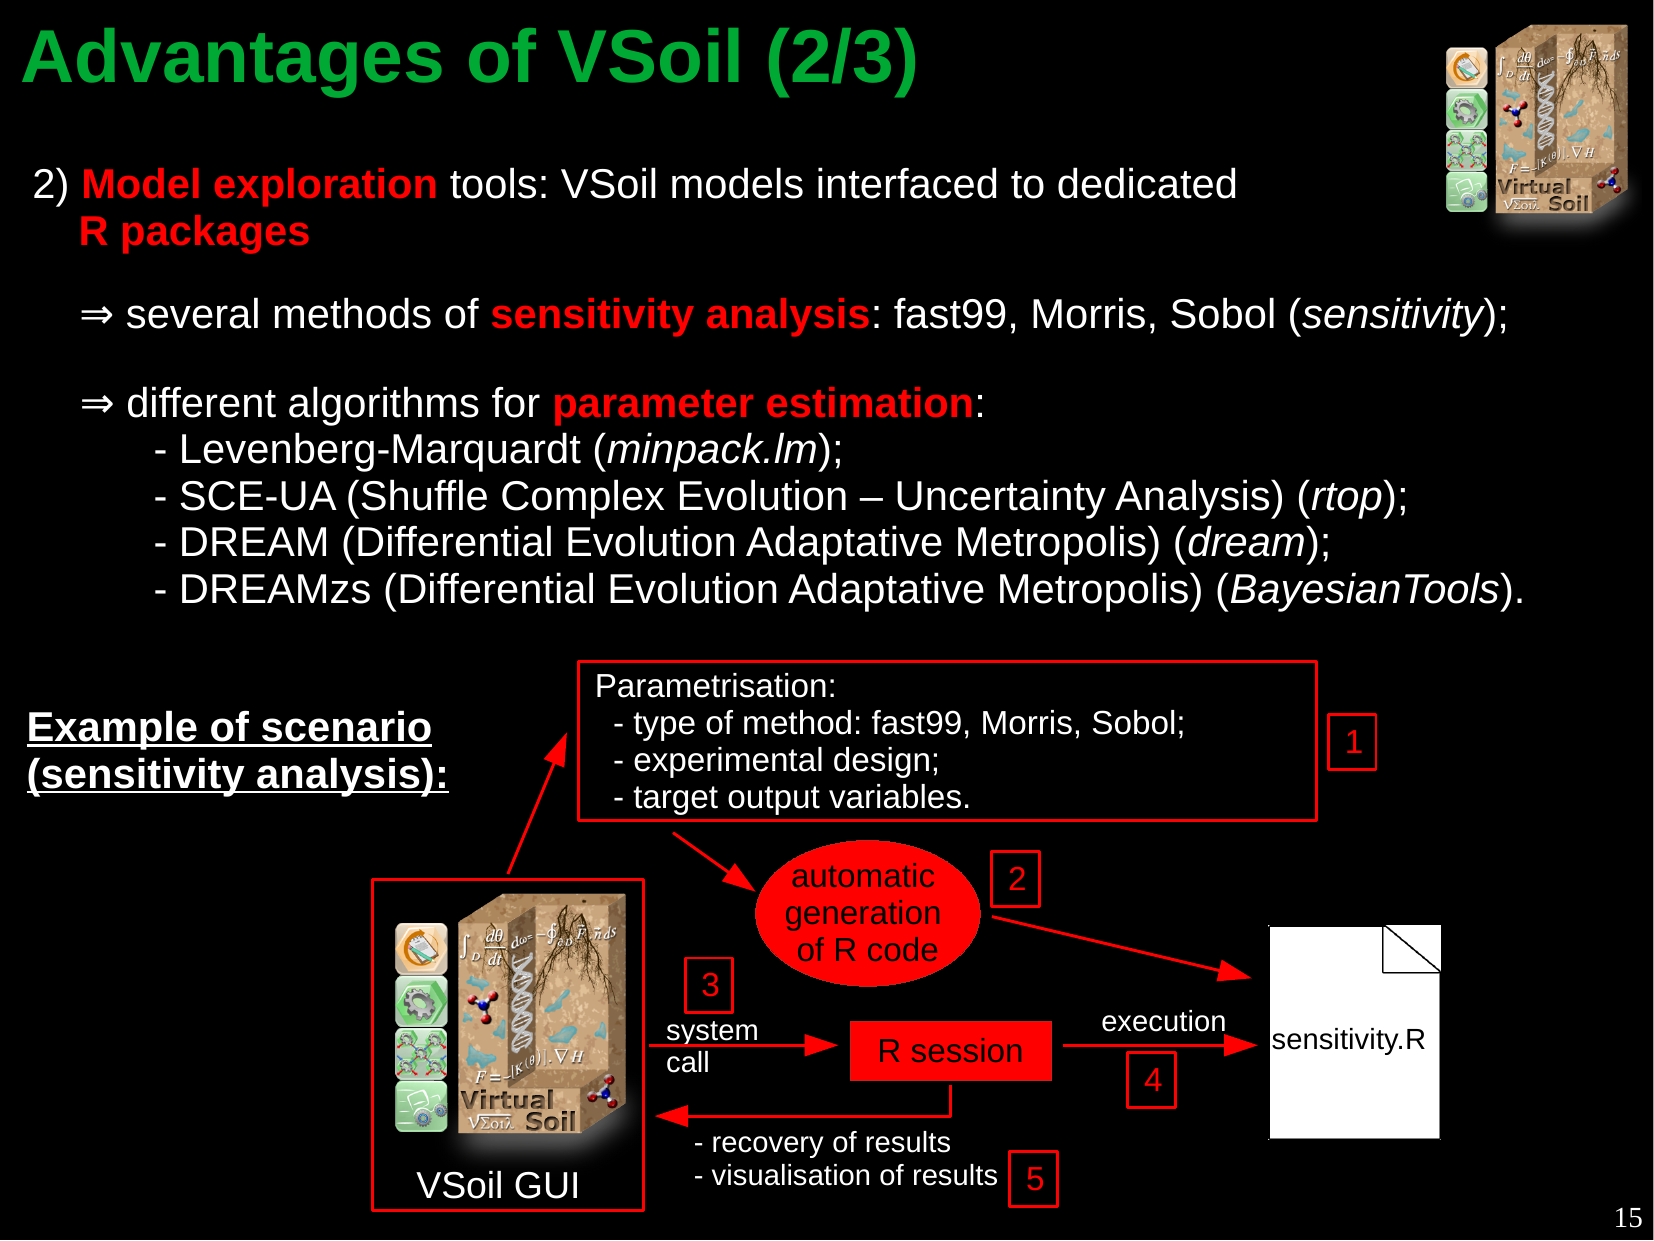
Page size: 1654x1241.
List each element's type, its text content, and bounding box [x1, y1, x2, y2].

text_box 2) Model exploration tools: VSoil models interfaced to dedicated R packages [17, 153, 1536, 262]
text_box 5 [1009, 1151, 1058, 1207]
picture [1409, 0, 1642, 260]
text_box ⇒ several methods of sensitivity analysis: fast99, Morris, Sobol (sensitivity); [53, 283, 1642, 346]
text_box VSoil GUI [401, 1157, 615, 1215]
text_box ⇒ different algorithms for parameter estimation: - Levenberg-Marquardt (minpack.lm); - SCE-UA (Shuffle Complex Evolution – Uncertainty Analysis) (rtop); - DREAM (Differential Evolution Adaptative Metropolis) (dream); - DREAMzs (Differential Evolution Adaptative Metropolis) (BayesianTools). [64, 372, 1630, 626]
text_box 2 [991, 851, 1040, 907]
text_box 4 [1127, 1052, 1176, 1108]
text_box R session [850, 1021, 1052, 1081]
text_box Advantages of VSoil (2/3) [5, 7, 1063, 107]
text_box 1 [1328, 714, 1376, 770]
picture [1268, 925, 1441, 1015]
picture [348, 832, 644, 1193]
text_box automatic generation of R code [755, 840, 981, 987]
picture [1268, 1064, 1441, 1140]
text_box system call [651, 1047, 805, 1087]
text_box system call [651, 1006, 805, 1044]
text_box sensitivity.R [1256, 1015, 1441, 1064]
text_box Parametrisation: - type of method: fast99, Morris, Sobol; - experimental design; - target output variables. [578, 661, 1317, 821]
text_box 3 [685, 957, 733, 1013]
text_box - recovery of results - visualisation of results [678, 1118, 1028, 1199]
text_box execution [1086, 997, 1252, 1044]
text_box Example of scenario (sensitivity analysis): [11, 696, 497, 805]
